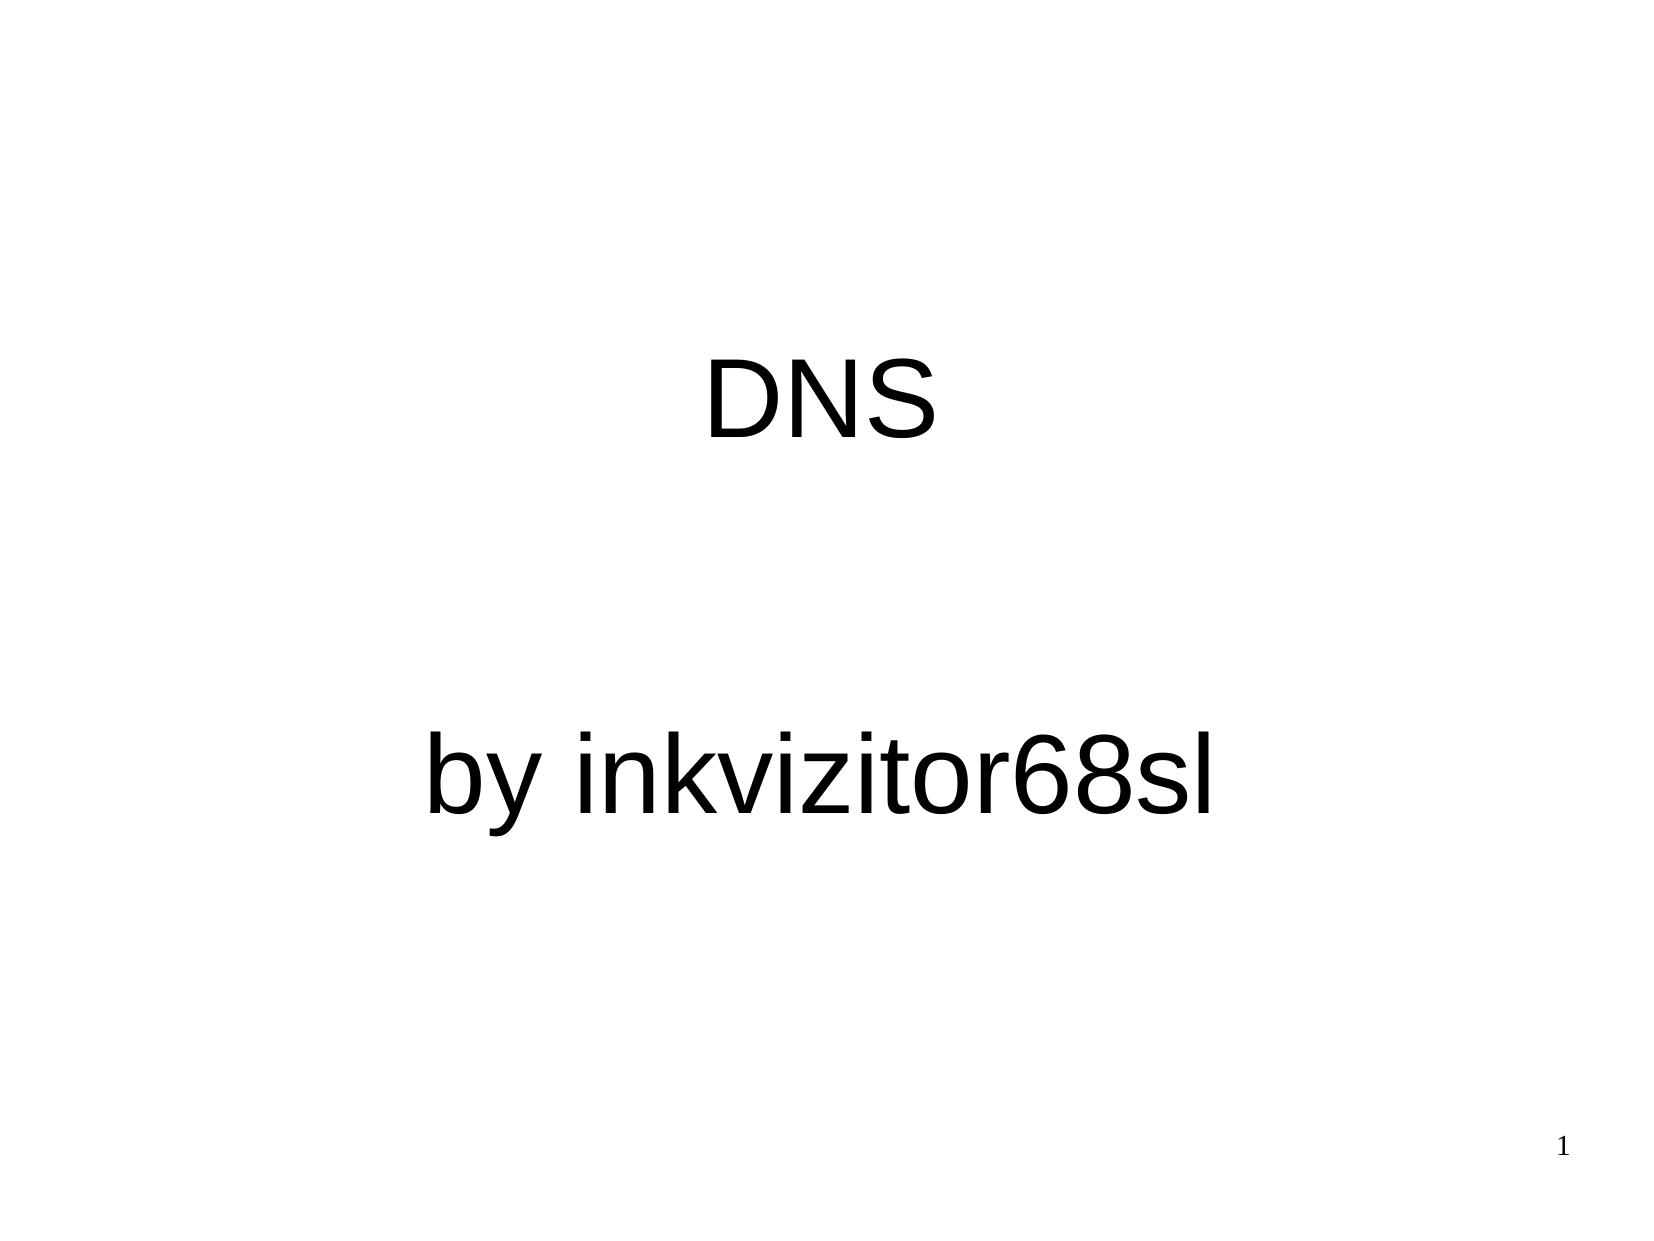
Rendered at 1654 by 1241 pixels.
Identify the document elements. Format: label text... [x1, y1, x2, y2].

subtitle DNS by inkvizitor68sl [76, 177, 1565, 996]
